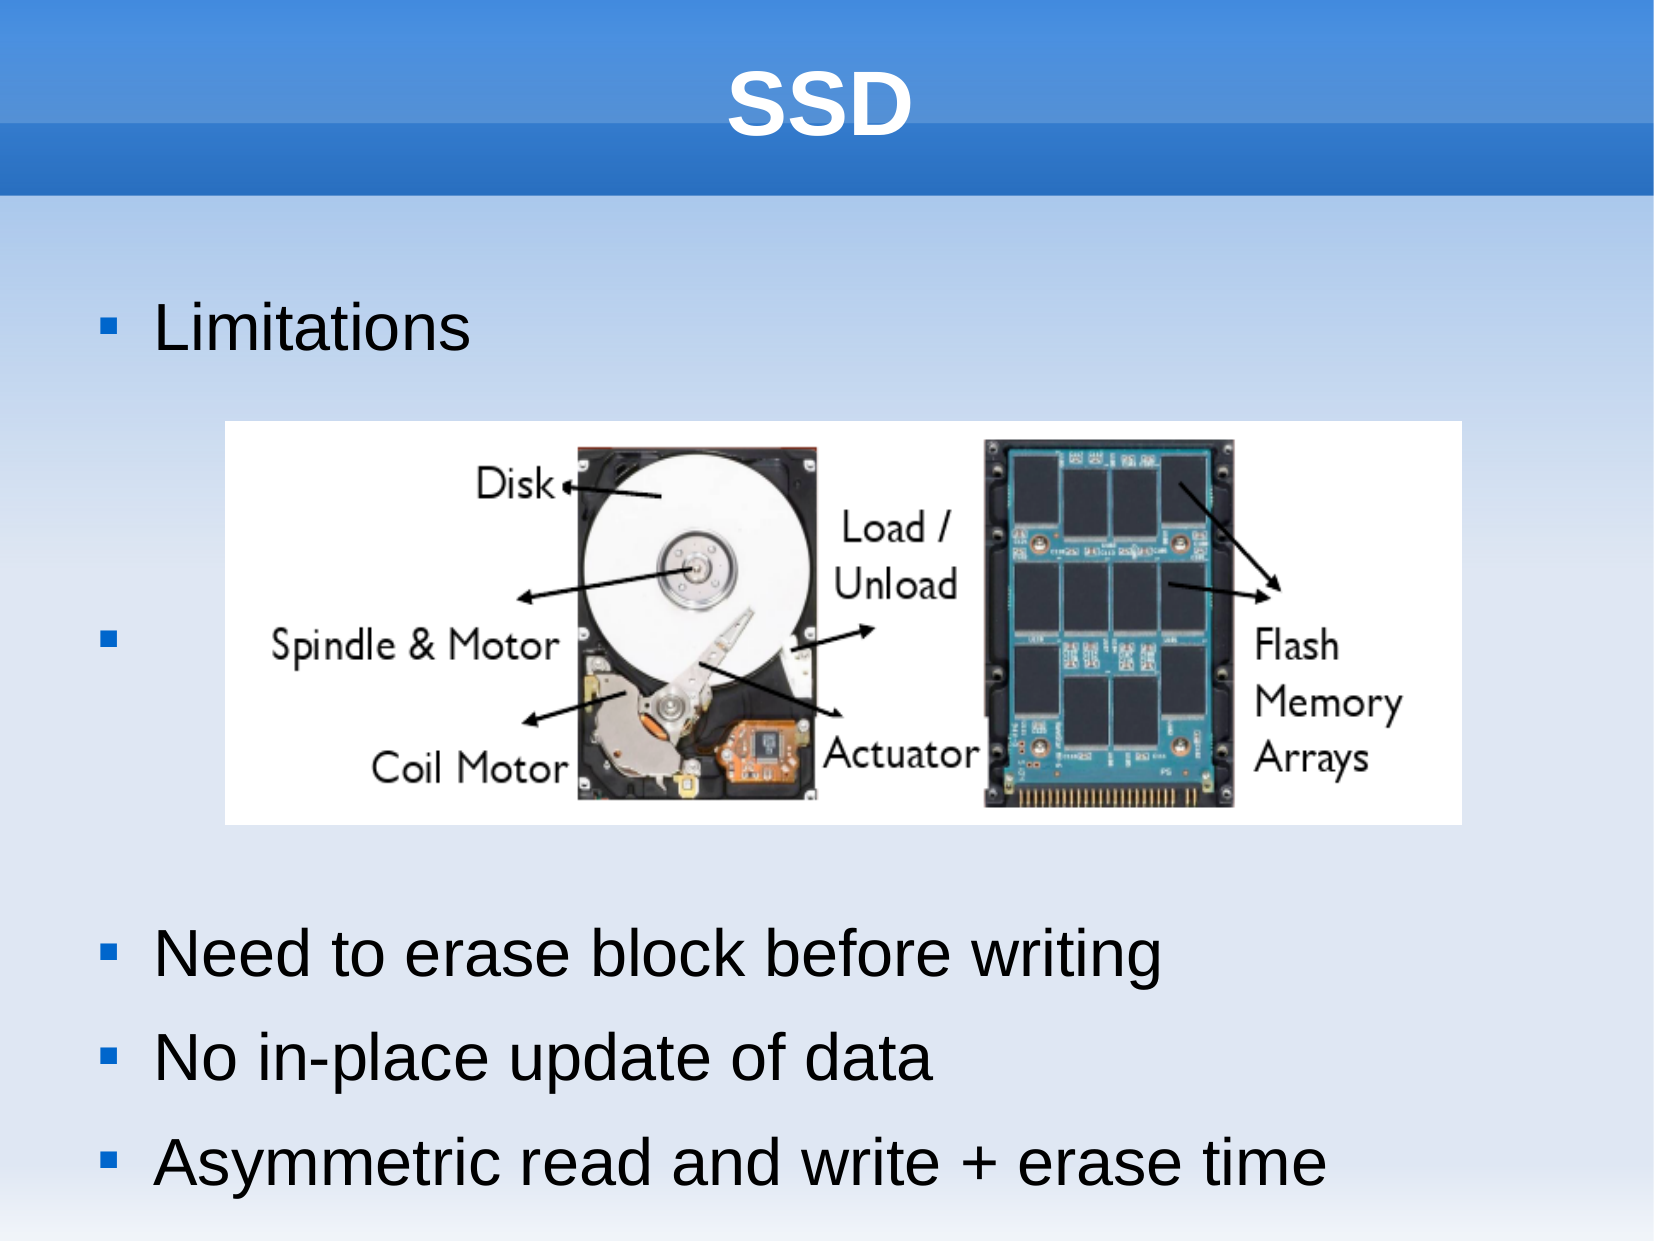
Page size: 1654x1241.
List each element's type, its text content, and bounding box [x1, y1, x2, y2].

title SSD [76, 7, 1565, 200]
list Limitations Need to erase block before writing No in-place update of data Asymmetric read and write + erase time [82, 290, 1571, 1241]
picture [225, 421, 1462, 826]
picture [0, 0, 1654, 1241]
